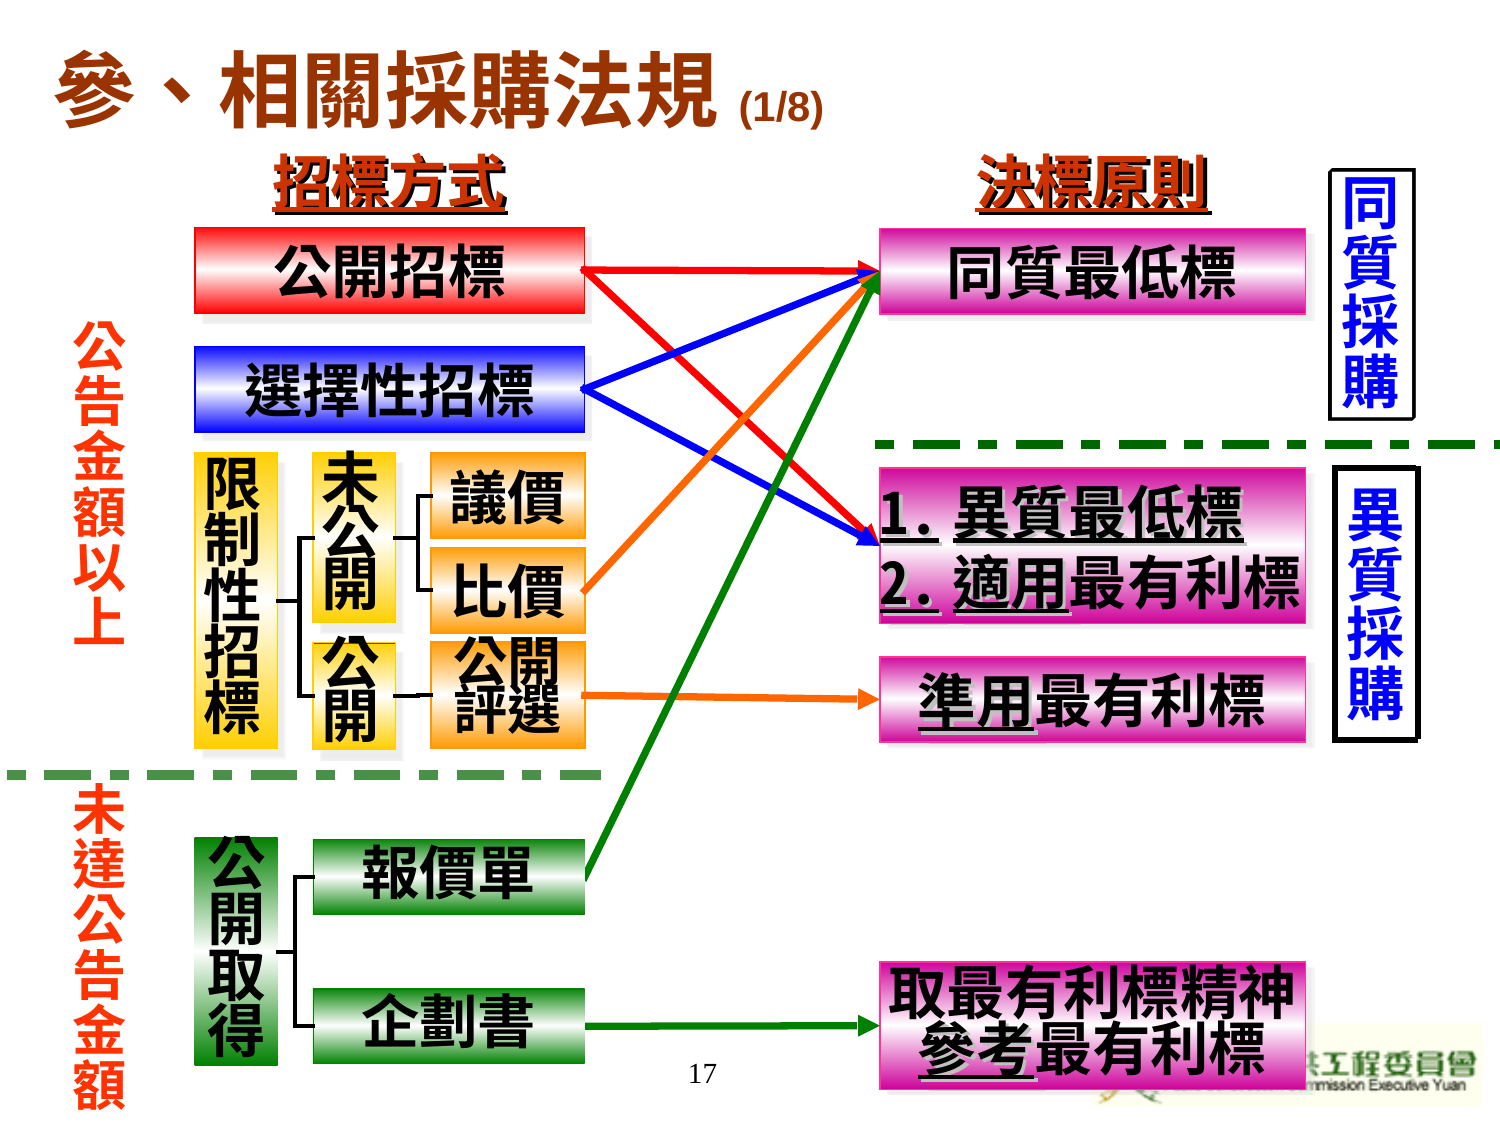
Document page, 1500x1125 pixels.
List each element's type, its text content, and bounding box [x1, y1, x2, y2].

text_box 公開取得 [194, 837, 278, 1066]
text_box 1.異質最低標 2.適用最有利標 [879, 468, 1306, 624]
text_box 未公開 [312, 453, 396, 623]
text_box 公開 [312, 642, 396, 749]
picture [1092, 1023, 1483, 1106]
text_box 準用最有利標 [879, 656, 1306, 743]
text_box <編號> [643, 1046, 762, 1098]
text_box 取最有利標精神 參考最有利標 [879, 961, 1306, 1090]
text_box 選擇性招標 [194, 346, 585, 432]
text_box 招標方式 [242, 137, 535, 223]
text_box 同質最低標 [879, 228, 1306, 314]
text_box 比價 [431, 547, 585, 634]
text_box 企劃書 [312, 988, 585, 1064]
text_box 報價單 [312, 839, 585, 915]
text_box 限制性招標 [195, 453, 278, 749]
text_box 決標原則 [960, 137, 1224, 223]
text_box 議價 [431, 453, 585, 539]
title 參、相關採購法規(1/8) [37, 25, 1461, 152]
text_box 公開招標 [194, 227, 585, 313]
text_box 公開 評選 [431, 642, 585, 749]
